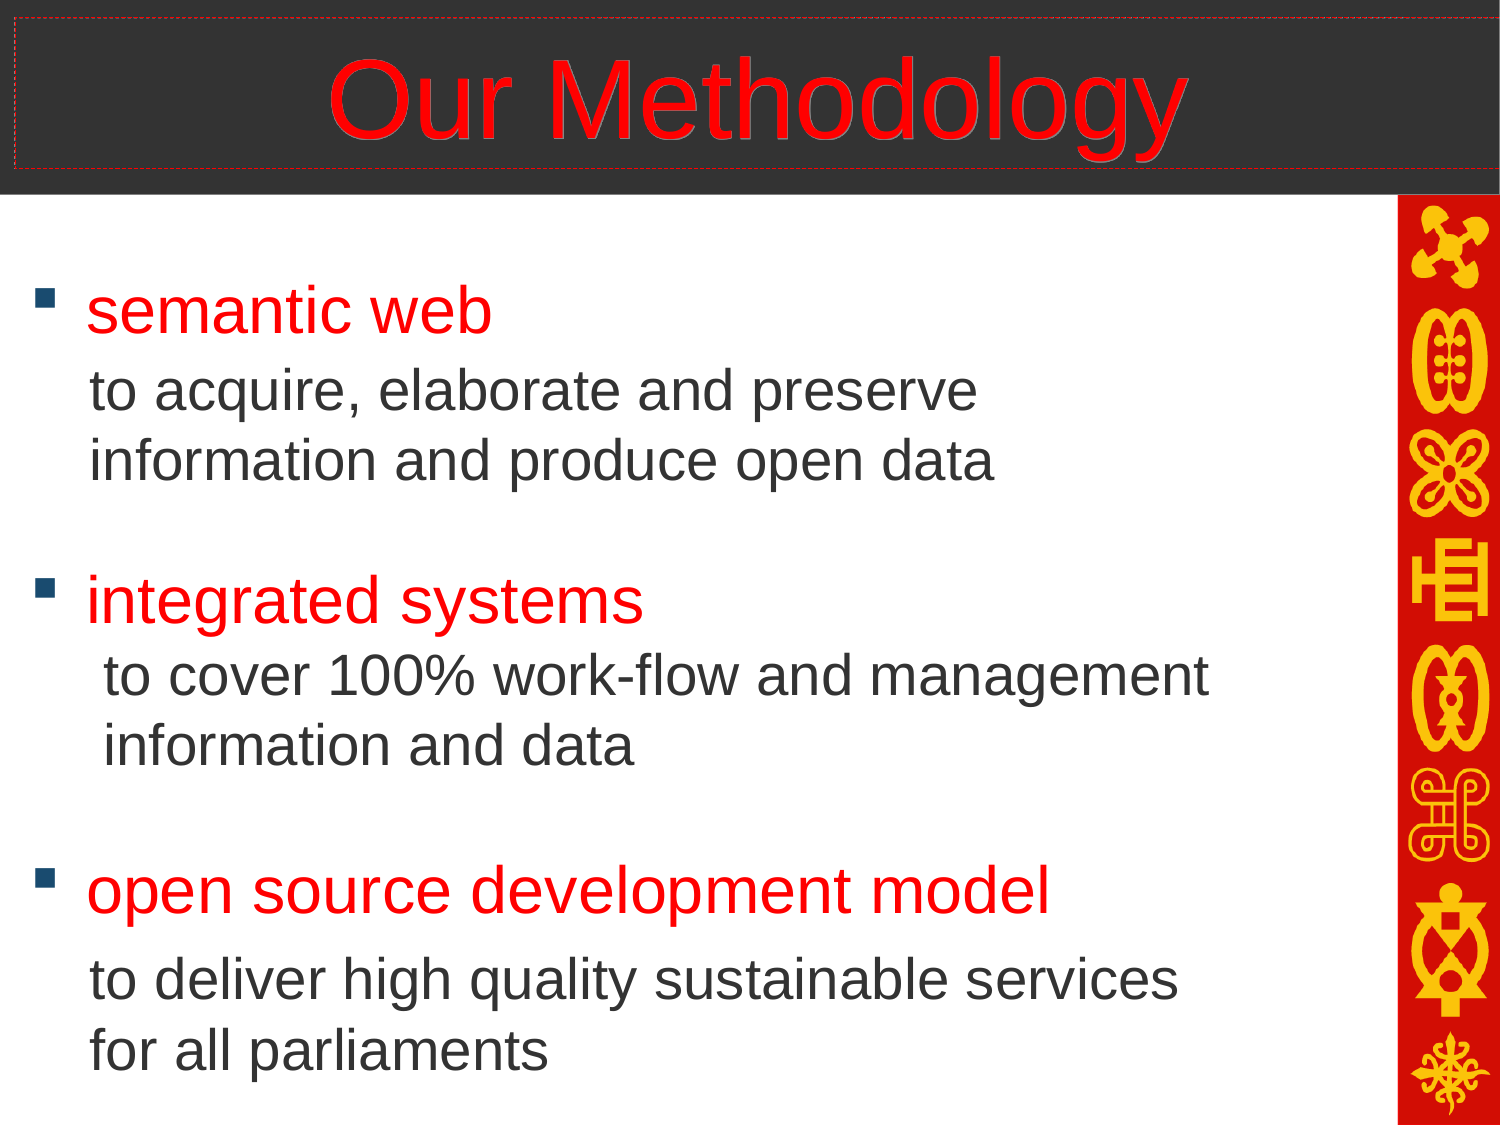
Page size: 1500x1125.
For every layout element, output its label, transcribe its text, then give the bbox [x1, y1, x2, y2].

text_box to cover 100% work-flow and management information and data [88, 630, 1366, 785]
text_box to deliver high quality sustainable services for all parliaments [75, 934, 1351, 1090]
title Our Methodology [15, 17, 1500, 169]
picture [1397, 195, 1500, 1125]
text_box to acquire, elaborate and preserve information and produce open data [75, 345, 1231, 500]
list semantic web integrated systems open source development model [15, 259, 1366, 935]
